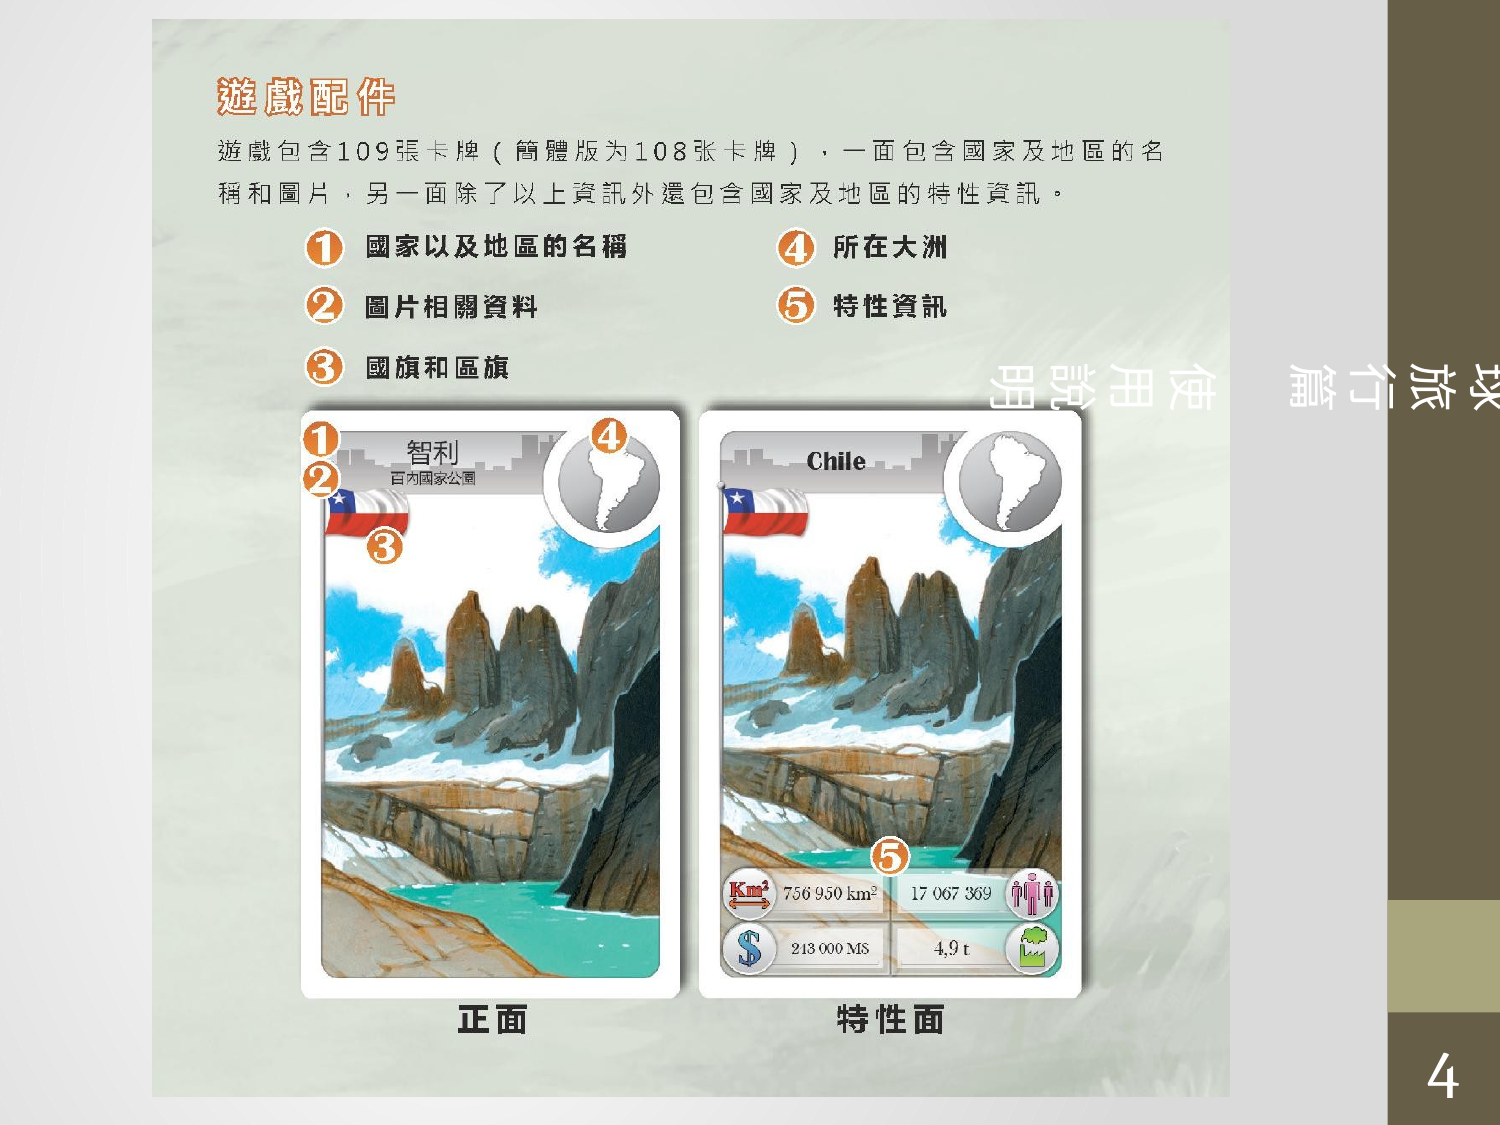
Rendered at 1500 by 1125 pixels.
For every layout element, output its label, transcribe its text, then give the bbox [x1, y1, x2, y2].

text_box 知識線 環球旅行篇 使用說明 [1392, 0, 1484, 787]
picture [152, 19, 1230, 1097]
text_box 4 [1387, 1023, 1500, 1119]
